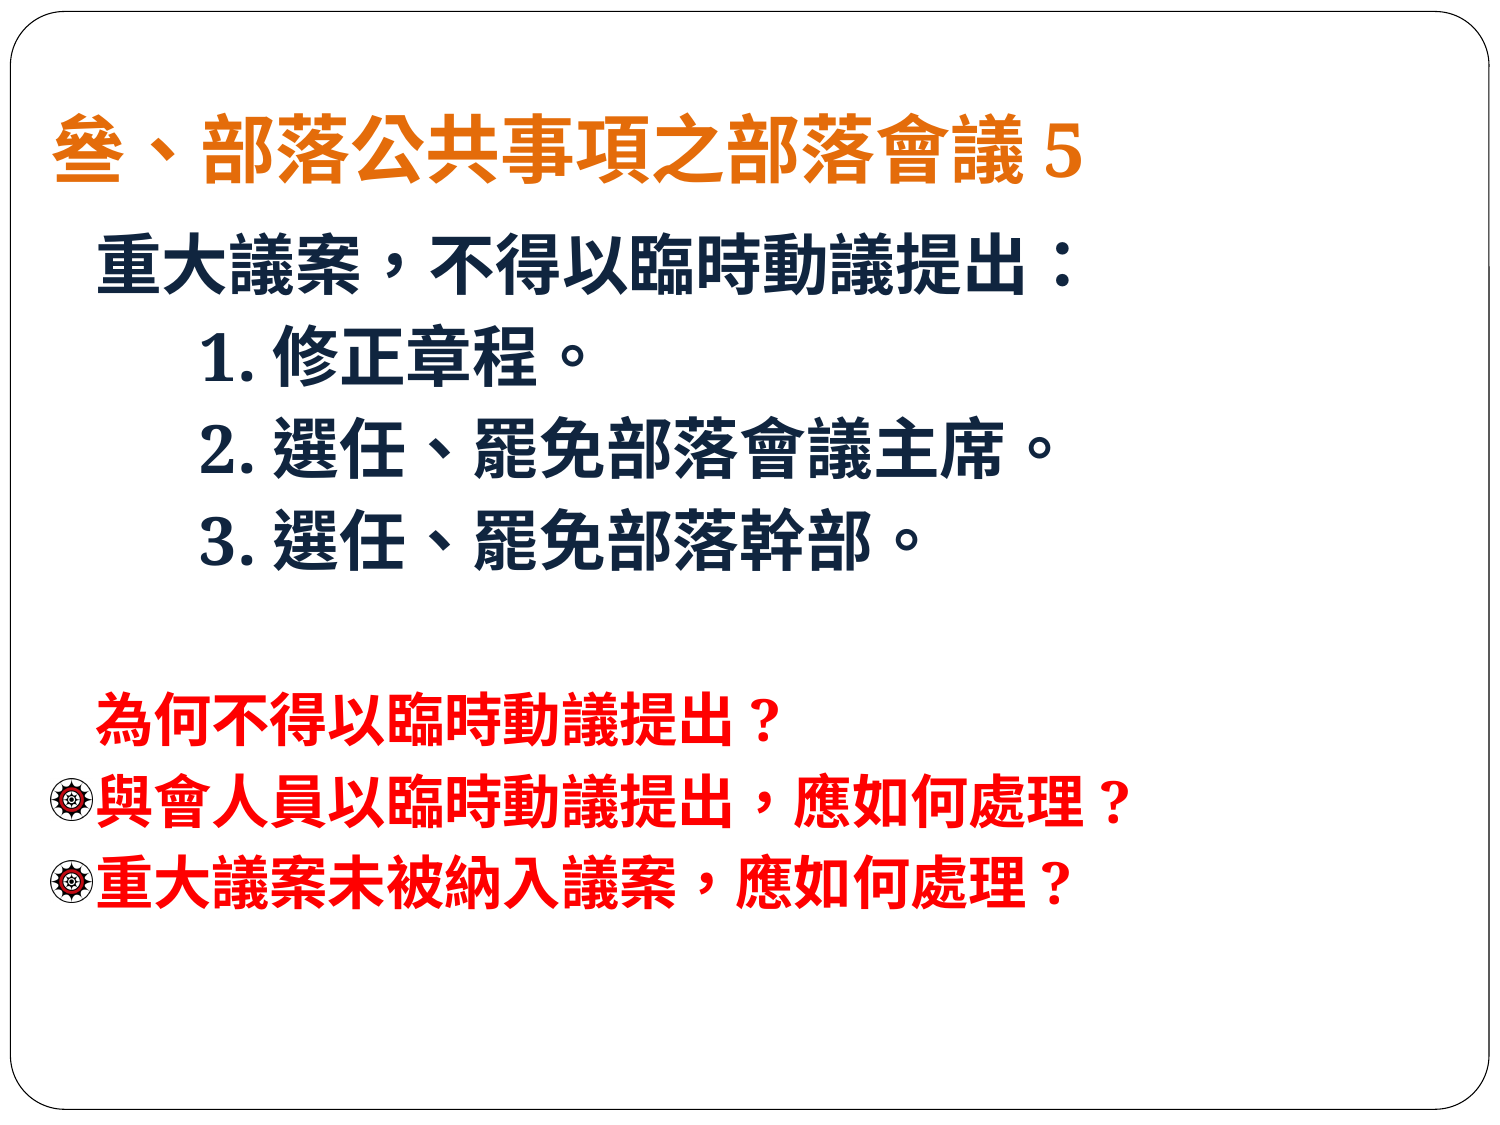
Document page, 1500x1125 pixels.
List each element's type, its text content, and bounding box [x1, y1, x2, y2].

text_box 叄、部落公共事項之部落會議5 [42, 66, 1471, 207]
picture [50, 778, 93, 821]
text_box 重大議案，不得以臨時動議提出： 1.修正章程。 2.選任、罷免部落會議主席。 3.選任、罷免部落幹部。 為何不得以臨時動議提出? 與會人員以臨時動議提出，應如何處理? 重大議案未被納入議案，應如何處理? [42, 207, 1500, 1035]
picture [50, 860, 93, 903]
